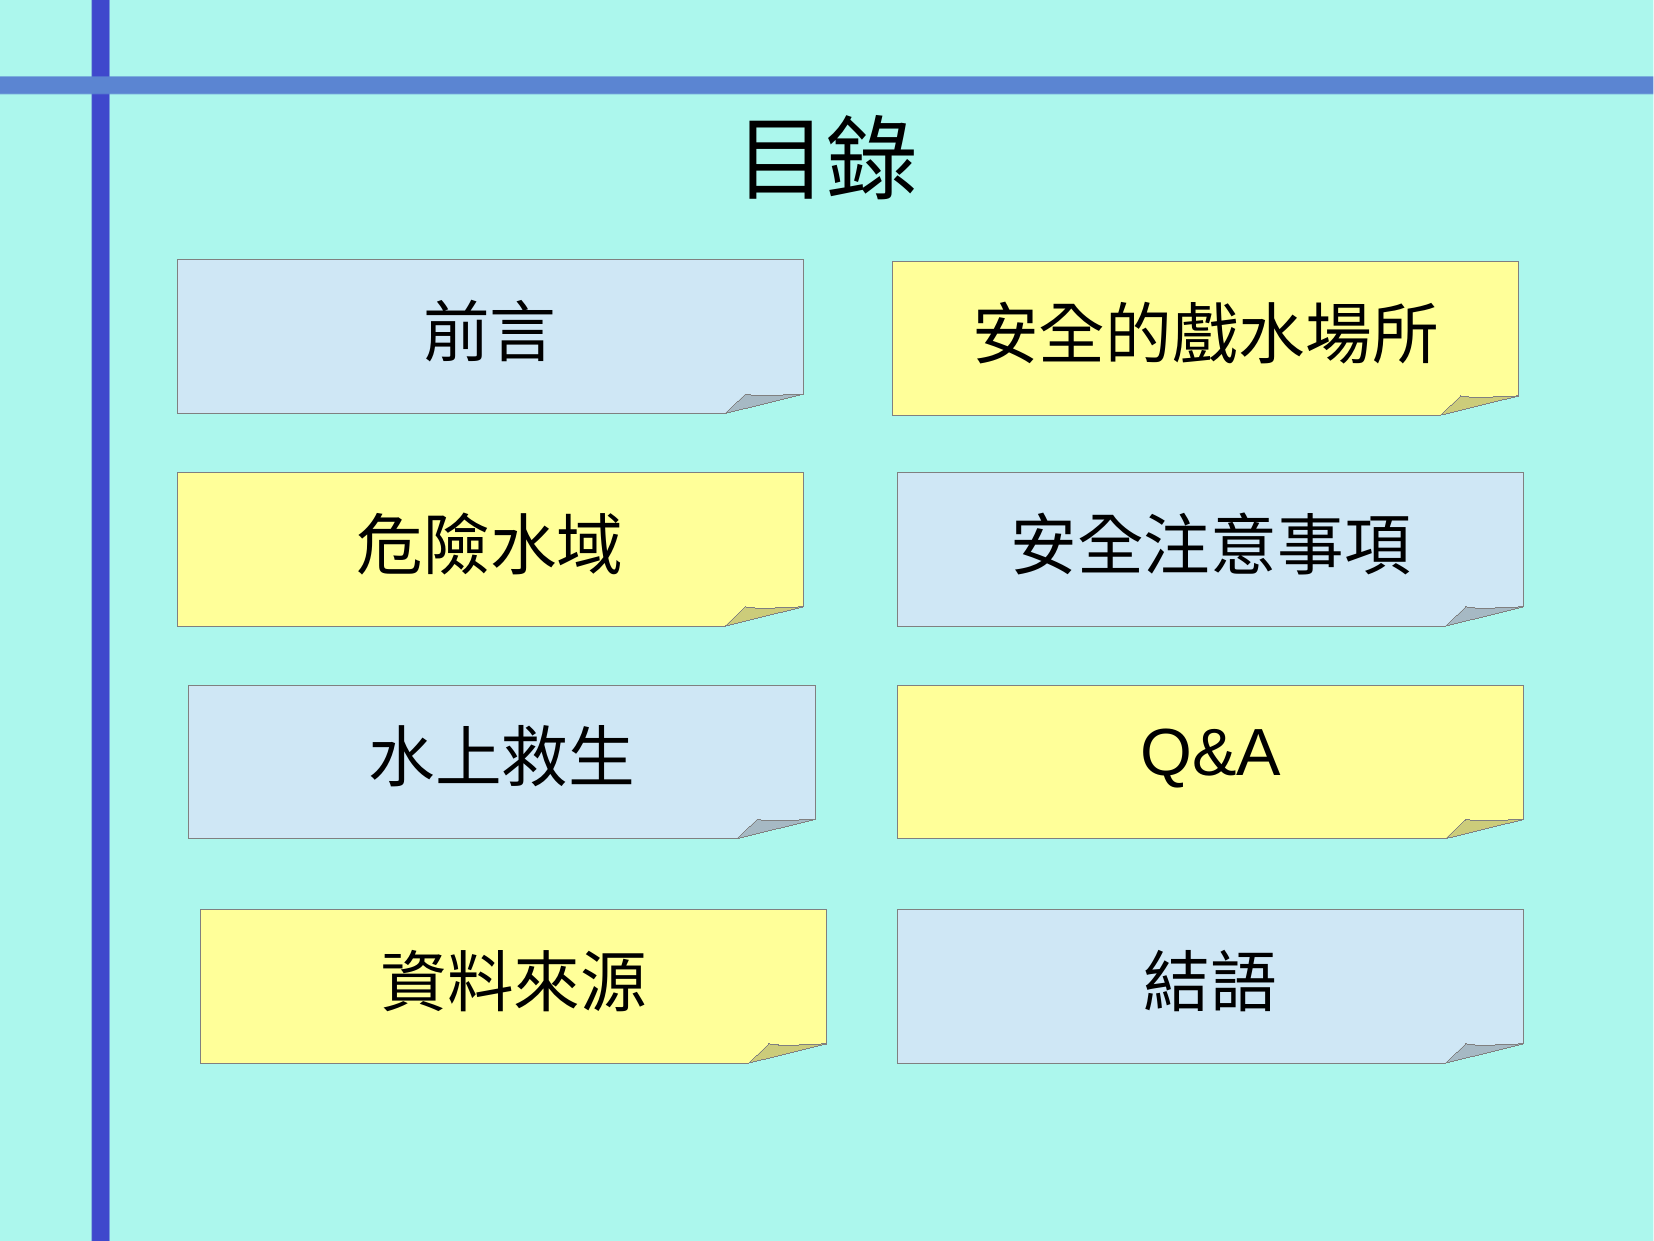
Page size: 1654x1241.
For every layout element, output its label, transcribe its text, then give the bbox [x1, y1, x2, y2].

text_box 安全的戲水場所 [892, 261, 1519, 416]
title 目錄 [82, 49, 1571, 257]
picture [0, 0, 1654, 1241]
text_box 危險水域 [177, 472, 804, 627]
text_box 結語 [897, 909, 1524, 1064]
text_box 水上救生 [188, 685, 816, 839]
text_box 前言 [177, 259, 804, 414]
text_box Q&A [897, 685, 1524, 839]
text_box 安全注意事項 [897, 472, 1524, 627]
text_box 資料來源 [200, 909, 827, 1064]
